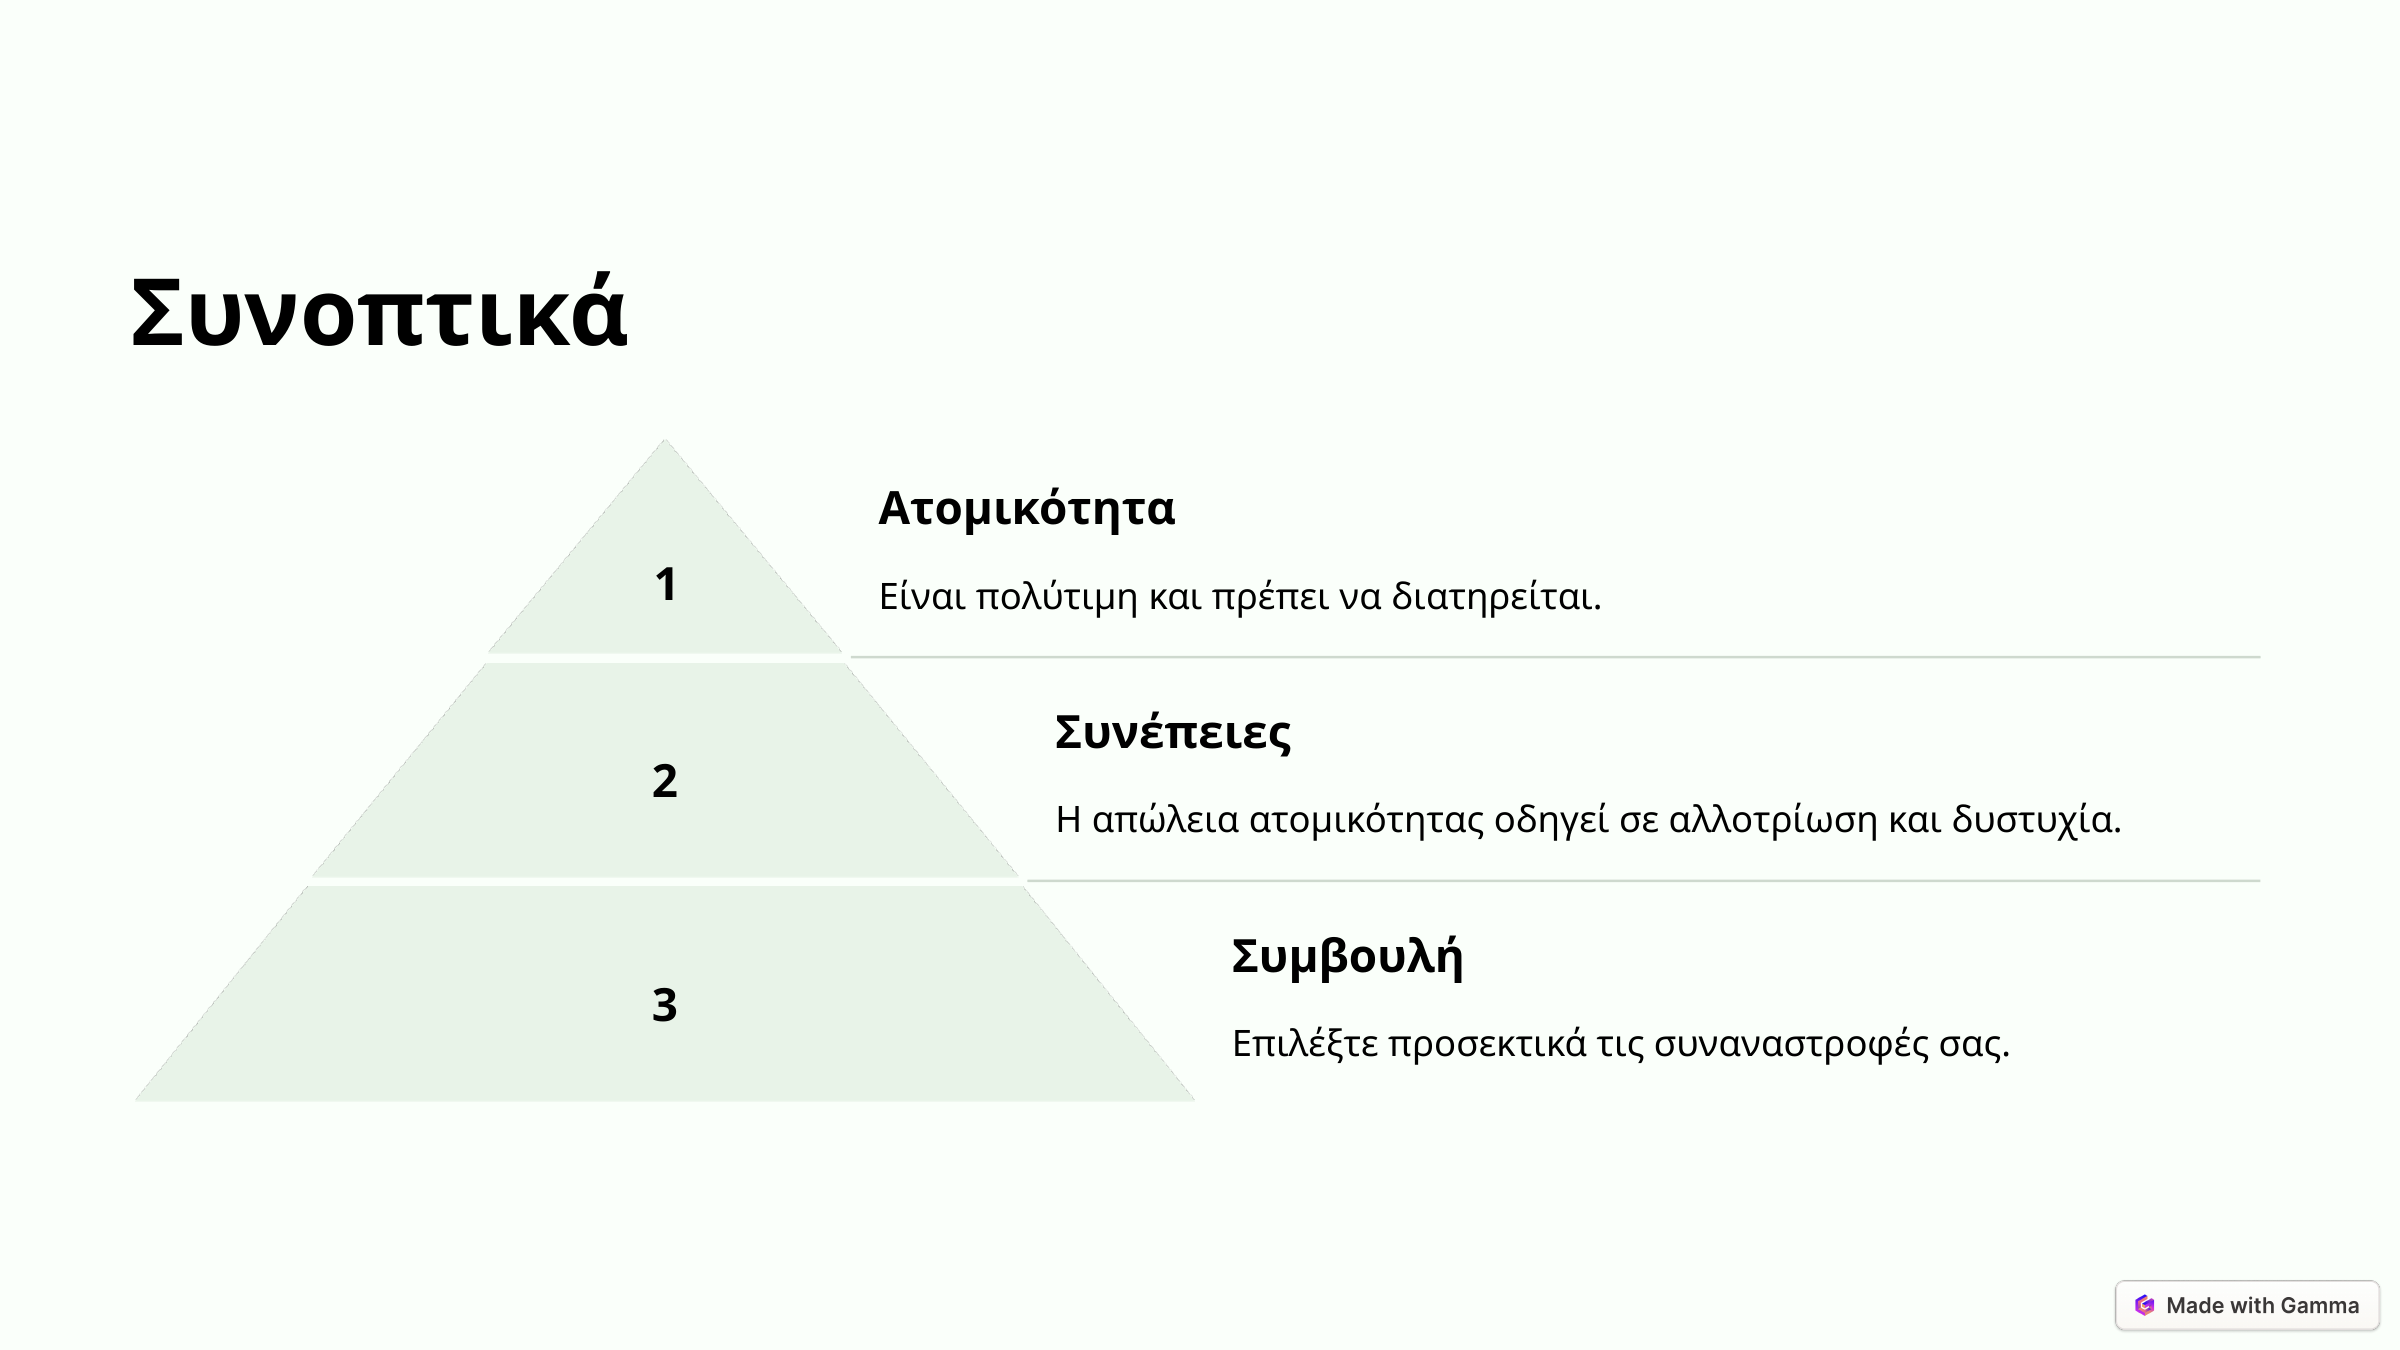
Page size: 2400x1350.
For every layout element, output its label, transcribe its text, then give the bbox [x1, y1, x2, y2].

text_box Είναι πολύτιμη και πρέπει να διατηρείται. [878, 557, 1611, 617]
text_box Ατομικότητα [878, 476, 1344, 535]
picture [488, 439, 842, 654]
text_box Συμβουλή [1328, 942, 1340, 967]
text_box 1 [653, 535, 677, 611]
text_box Η απώλεια ατομικότητας οδηγεί σε αλλοτρίωση και δυστυχία. [1055, 780, 2134, 841]
text_box [850, 655, 2261, 659]
text_box [1027, 879, 2261, 883]
picture [135, 886, 1195, 1102]
picture [2106, 1271, 2389, 1339]
text_box Συνοπτικά [130, 248, 1061, 365]
text_box Συνέπειες [1055, 700, 1521, 759]
text_box Επιλέξτε προσεκτικά τις συναναστροφές σας. [1231, 1004, 2020, 1064]
text_box Συμβουλή [1231, 923, 1697, 983]
text_box 2 [649, 733, 681, 808]
picture [312, 663, 1019, 878]
text_box 3 [650, 956, 680, 1032]
